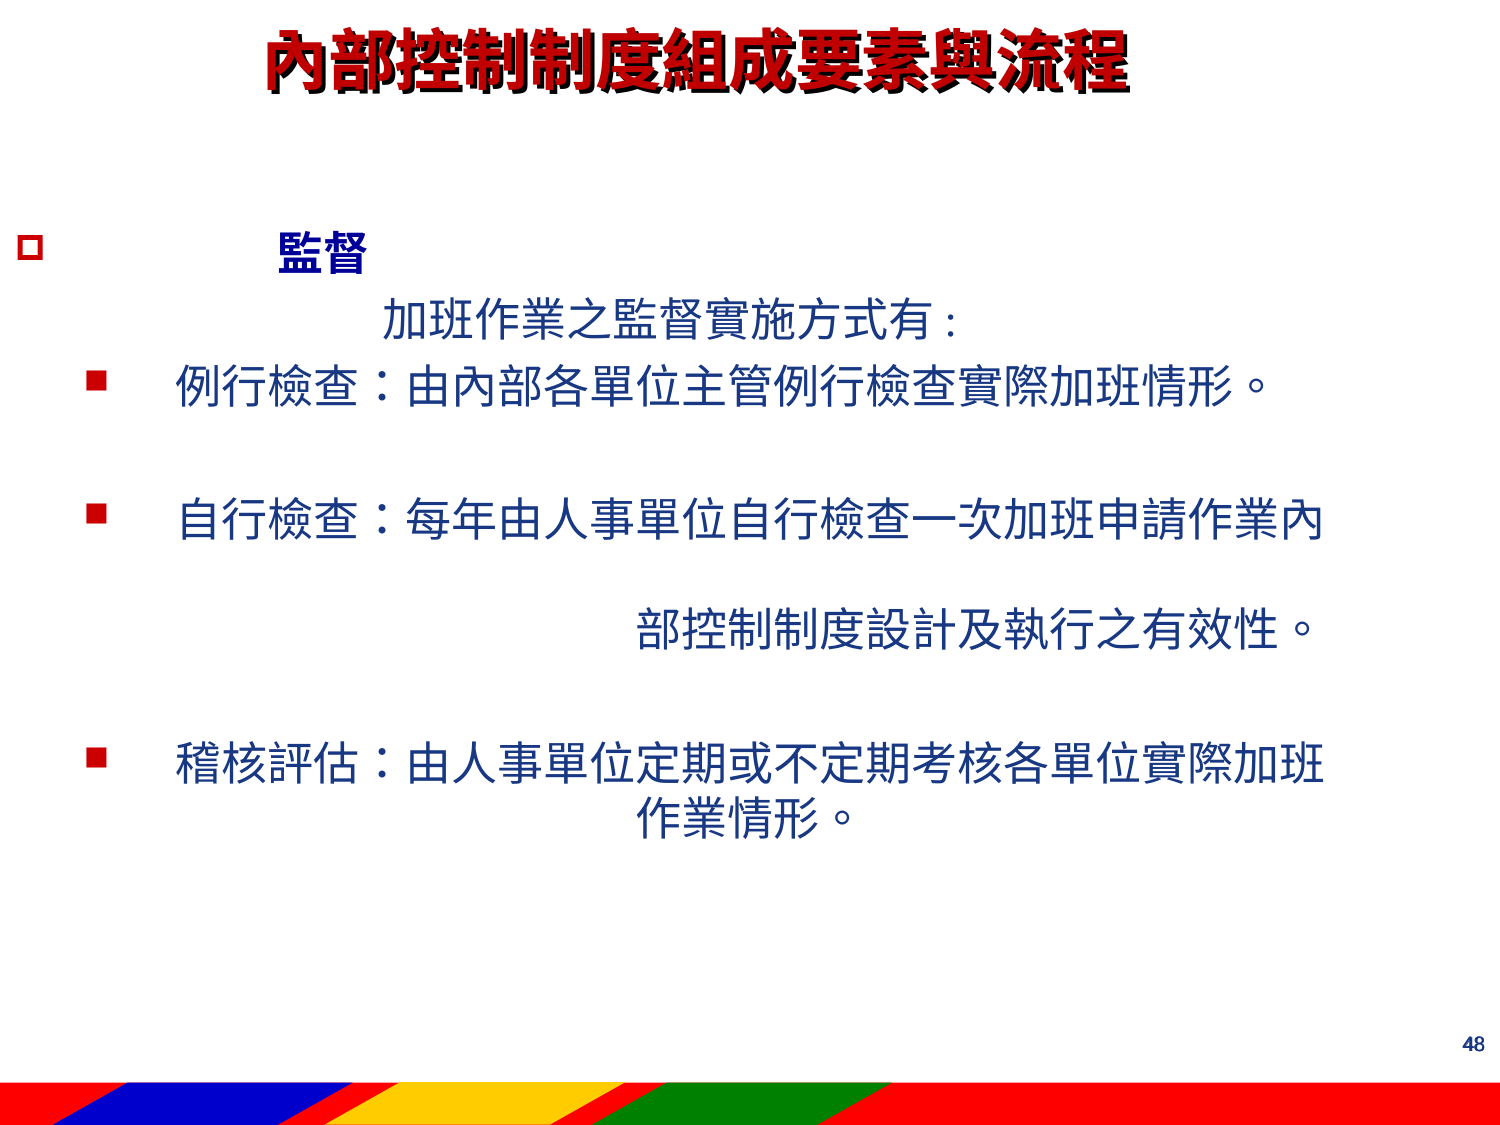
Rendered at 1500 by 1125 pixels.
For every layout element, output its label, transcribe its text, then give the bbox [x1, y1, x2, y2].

text_box <編號> [1463, 1023, 1500, 1099]
text_box 內部控制制度組成要素與流程 [246, 0, 1276, 115]
text_box 監督 加班作業之監督實施方式有: 例行檢查：由內部各單位主管例行檢查實際加班情形。 自行檢查：每年由人事單位自行檢查一次加班申請作業內 部控制制度設計及執行之有效性。 稽核評估：由人事單位定期或不定期考核各單位實際加班 作業情形。 [0, 216, 1463, 1125]
